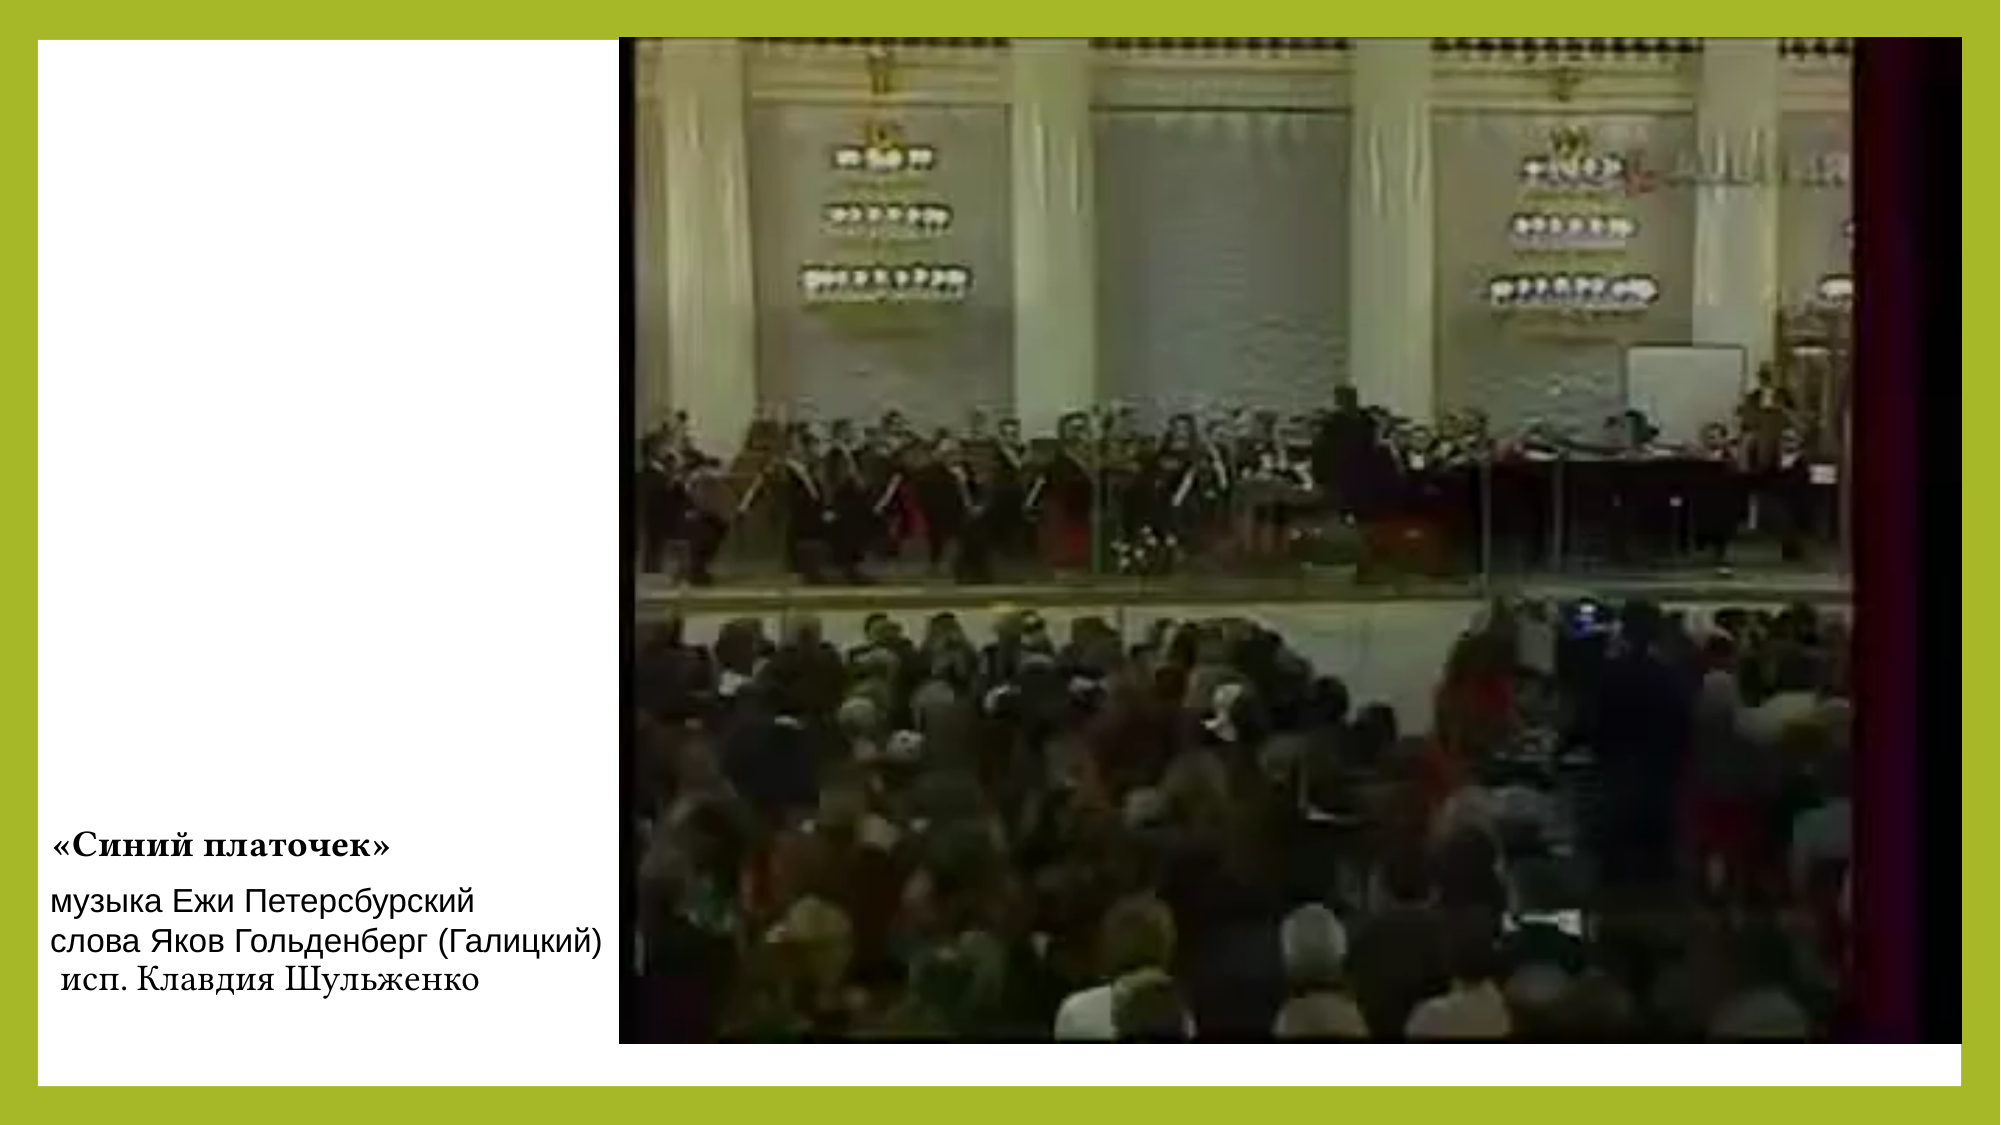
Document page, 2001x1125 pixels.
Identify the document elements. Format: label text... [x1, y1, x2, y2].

text_box музыка Ежи Петерсбурский слова Яков Гольденберг (Галицкий) [35, 871, 631, 967]
picture [619, 37, 1962, 1044]
text_box «Синий платочек» [36, 811, 408, 871]
text_box исп. Клавдия Шульженко [45, 945, 497, 1006]
